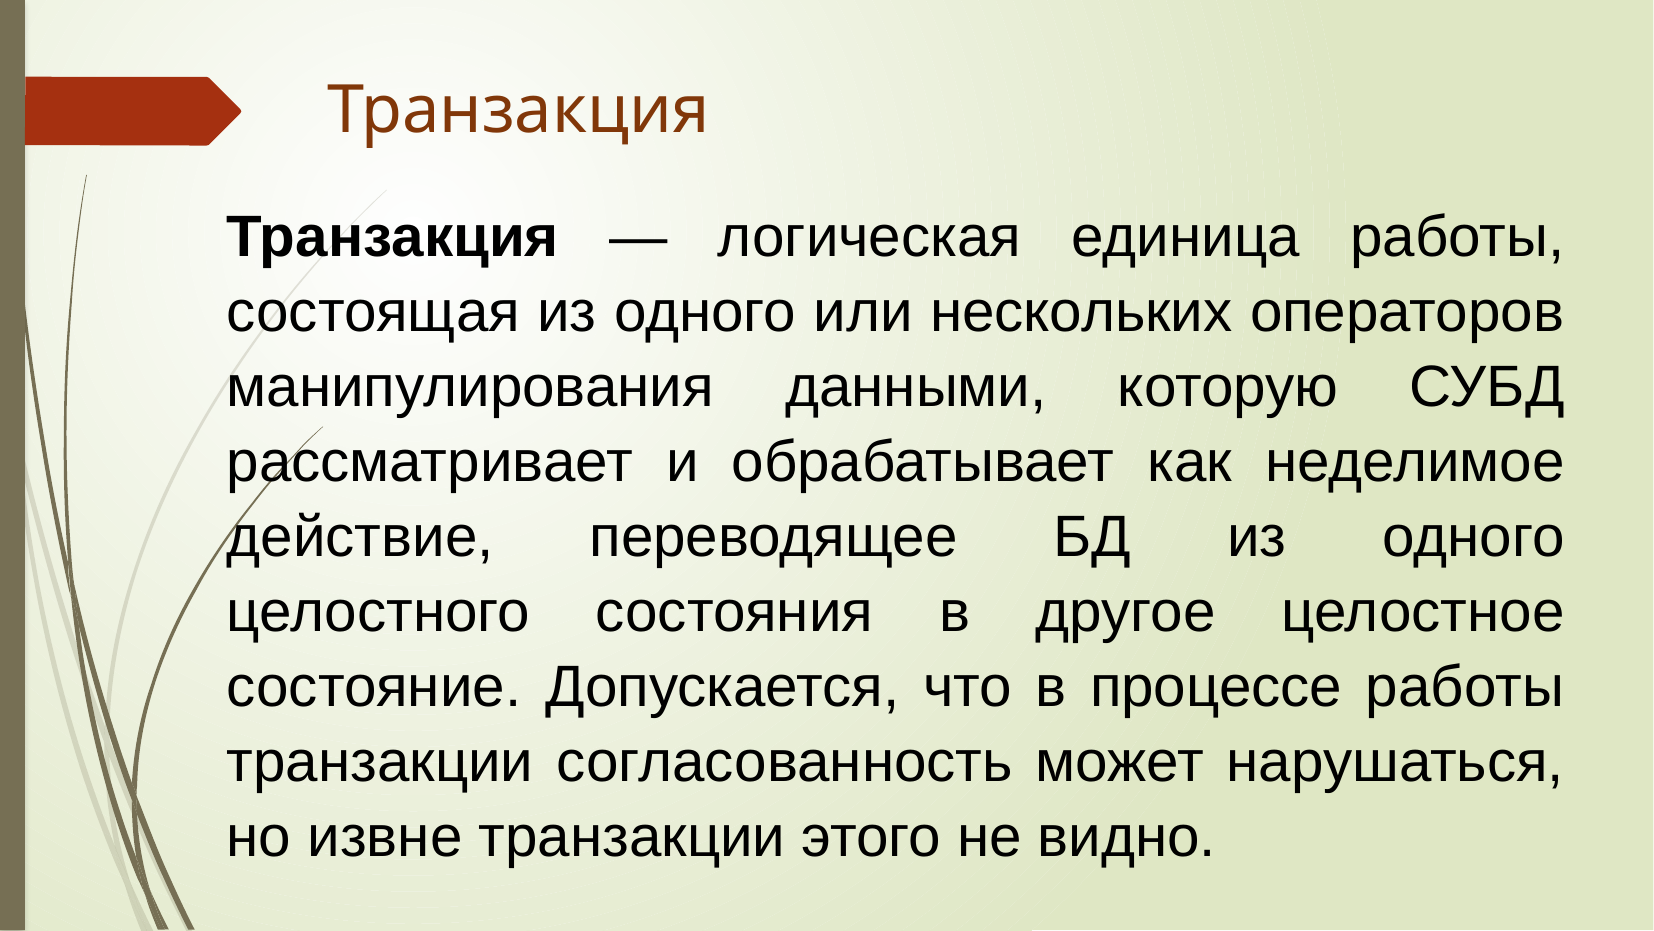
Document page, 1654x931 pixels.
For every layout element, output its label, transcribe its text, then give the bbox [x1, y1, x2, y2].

list Транзакция — логическая единица работы, состоящая из одного или нескольких операторов манипулирования данными, которую СУБД рассматривает и обрабатывает как неделимое действие, переводящее БД из одного целостного состояния в другое целостное состояние. Допускается, что в процессе работы транзакции согласованность может нарушаться, но извне транзакции этого не видно. [198, 185, 1581, 886]
title Транзакция [327, 44, 1537, 169]
